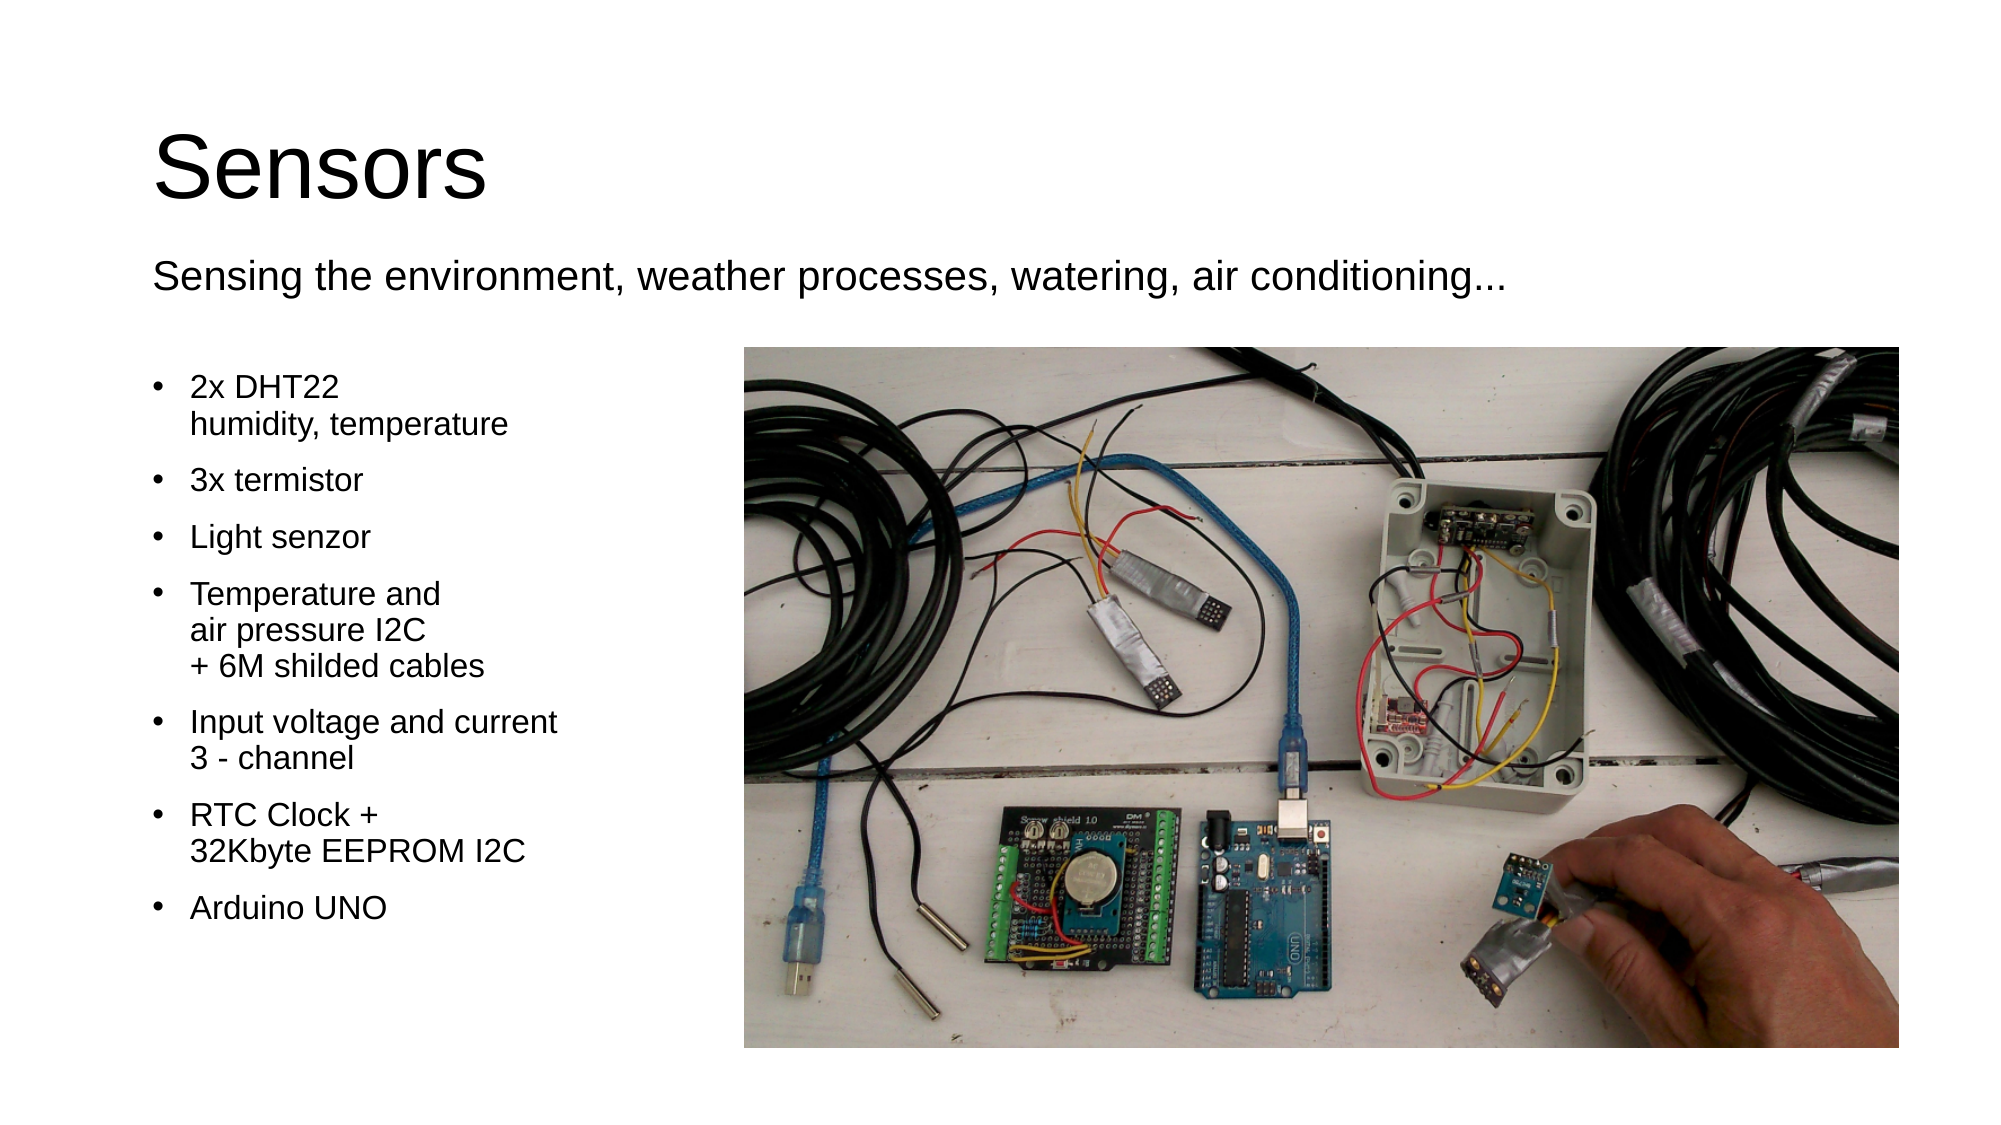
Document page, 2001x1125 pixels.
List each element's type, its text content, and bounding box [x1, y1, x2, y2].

list Sensing the environment, weather processes, watering, air conditioning... 2x DHT22 humidity, temperature 3x termistor Light senzor Temperature and air pressure I2C + 6M shilded cables Input voltage and current 3 - channel RTC Clock + 32Kbyte EEPROM I2C Arduino UNO [137, 246, 1863, 1014]
title Sensors [137, 59, 1863, 246]
picture [744, 347, 1899, 1048]
